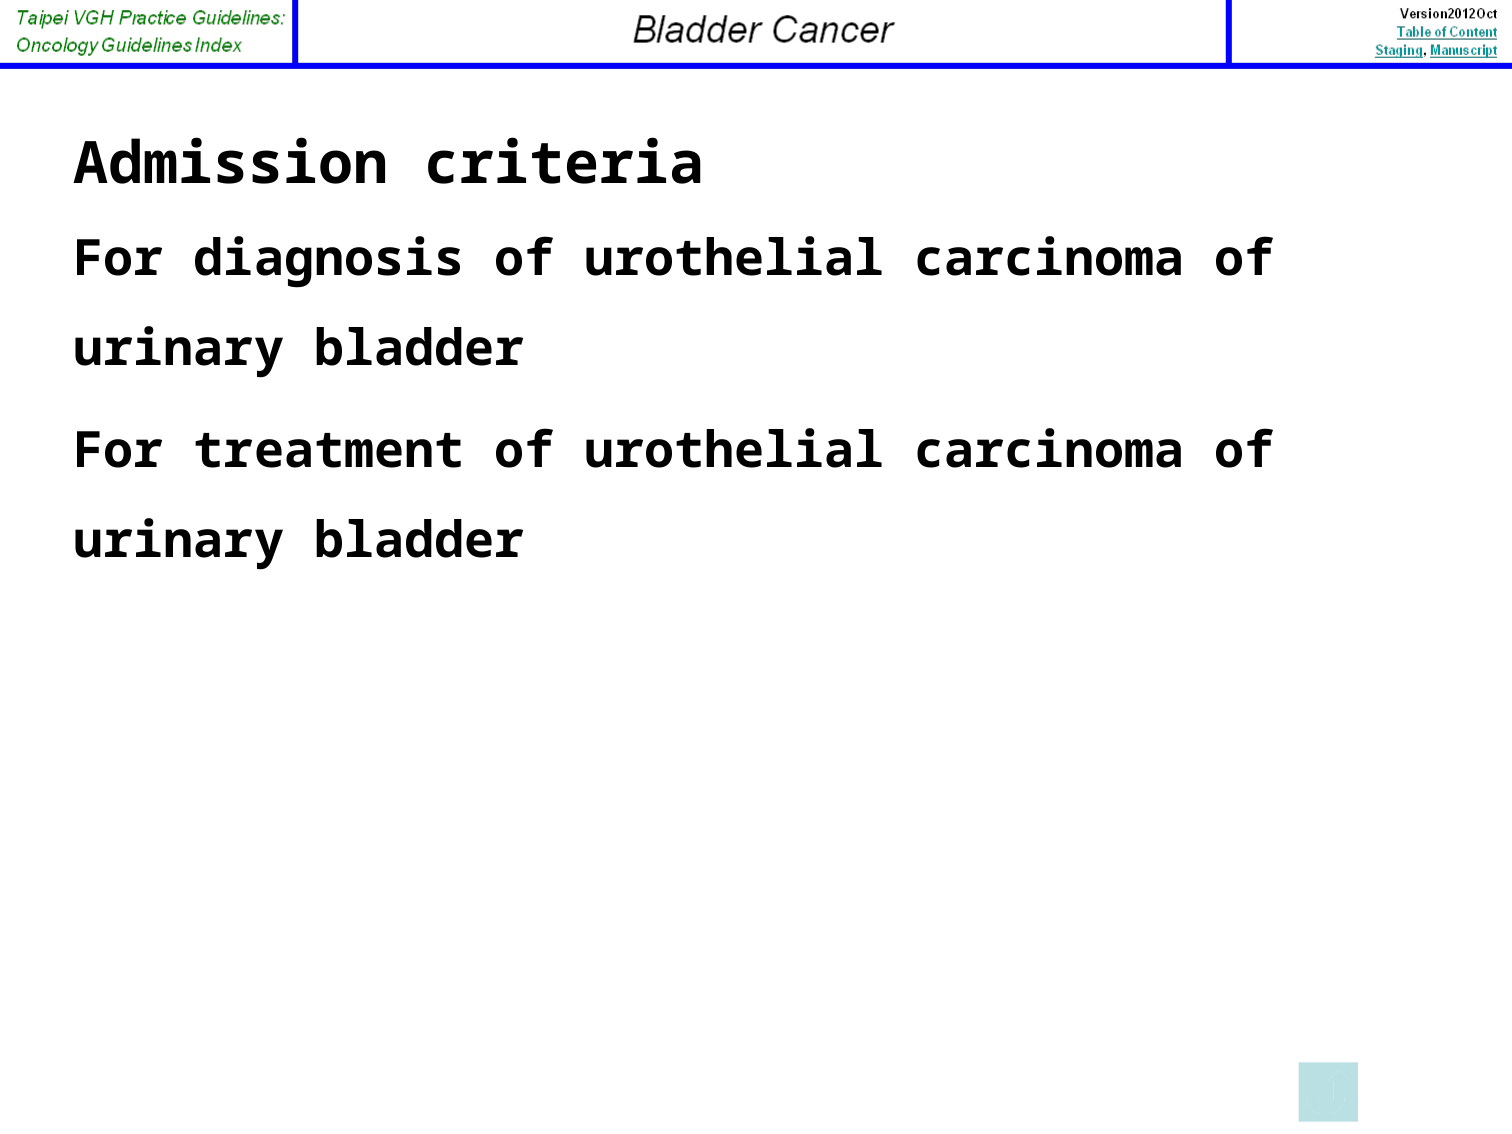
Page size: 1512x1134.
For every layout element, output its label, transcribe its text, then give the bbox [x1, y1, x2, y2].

subtitle Admission criteria For diagnosis of urothelial carcinoma of urinary bladder For treatment of urothelial carcinoma of urinary bladder [58, 82, 1477, 603]
